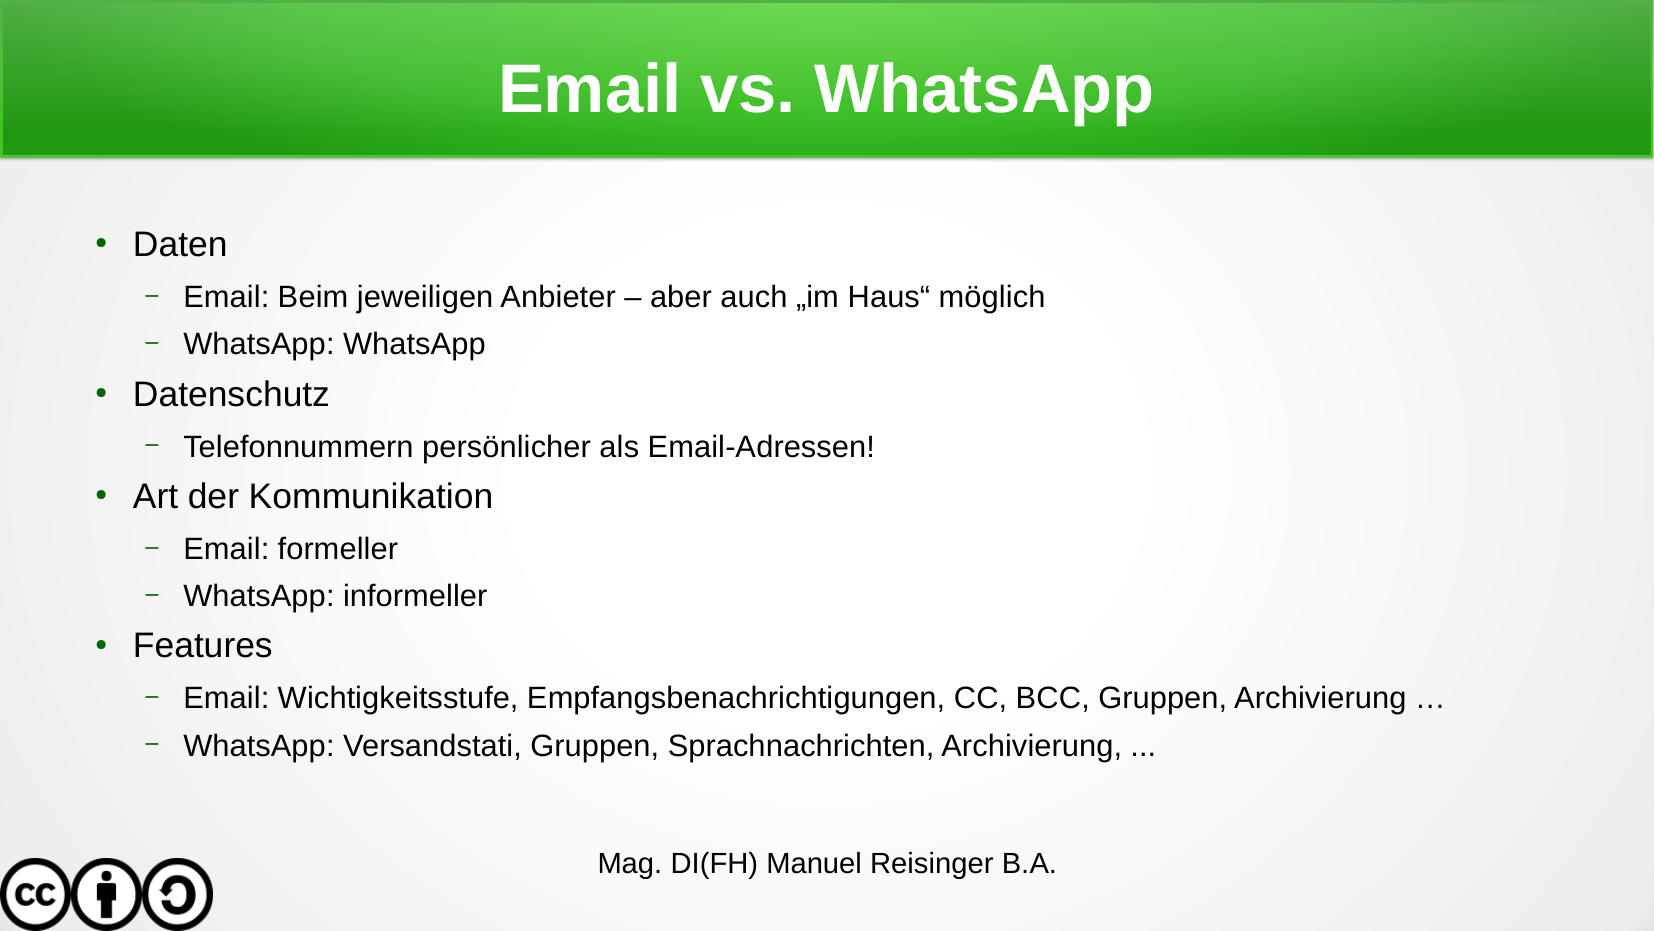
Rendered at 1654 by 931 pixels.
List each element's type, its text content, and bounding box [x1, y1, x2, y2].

title Email vs. WhatsApp [82, 35, 1571, 142]
list Daten Email: Beim jeweiligen Anbieter – aber auch „im Haus“ möglich WhatsApp: WhatsApp Datenschutz Telefonnummern persönlicher als Email-Adressen! Art der Kommunikation Email: formeller WhatsApp: informeller Features Email: Wichtigkeitsstufe, Empfangsbenachrichtigungen, CC, BCC, Gruppen, Archivierung … WhatsApp: Versandstati, Gruppen, Sprachnachrichten, Archivierung, ... [82, 224, 1571, 764]
picture [0, 858, 213, 931]
